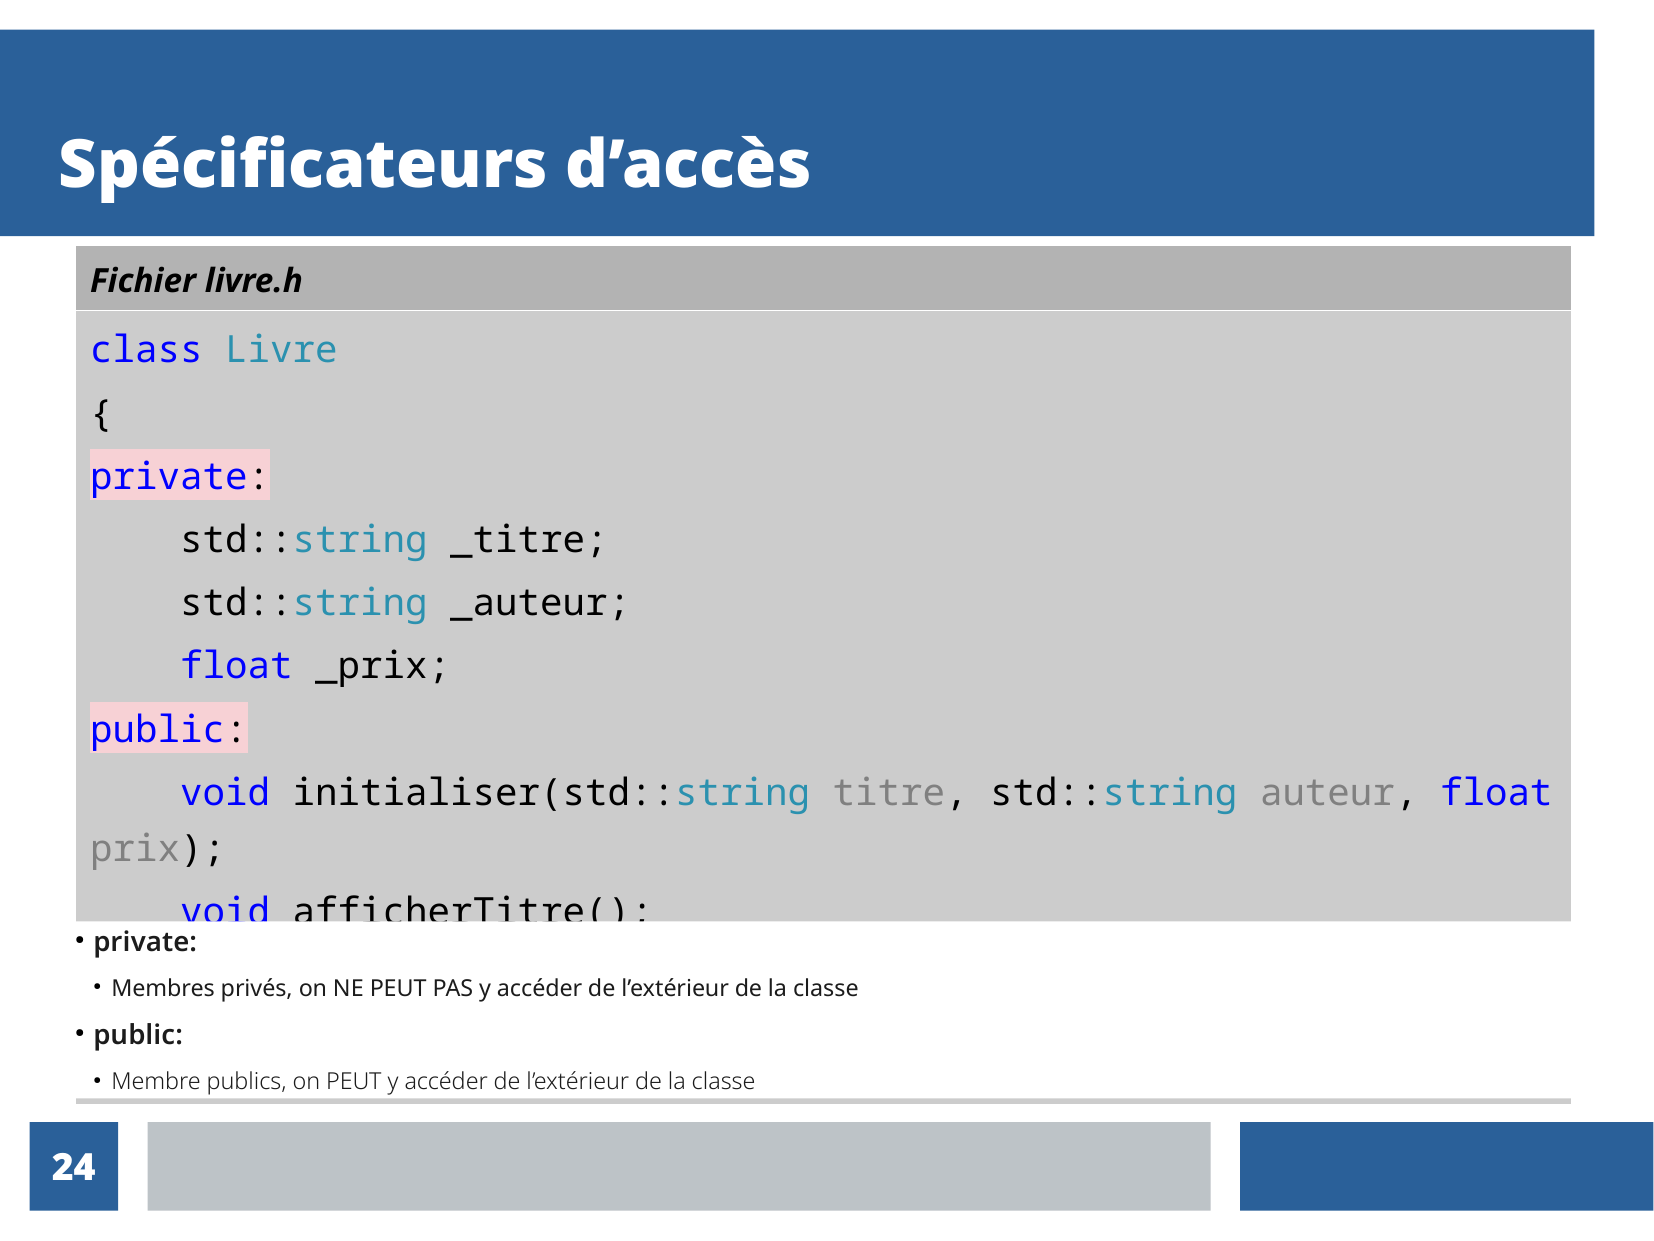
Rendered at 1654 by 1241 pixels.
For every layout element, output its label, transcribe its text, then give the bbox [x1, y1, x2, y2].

list private: Membres privés, on NE PEUT PAS y accéder de l’extérieur de la classe public: Membre publics, on PEUT y accéder de l’extérieur de la classe [75, 921, 1571, 1099]
table_cell class Livre { private: std::string _titre; std::string _auteur; float _prix; public: void initialiser(std::string titre, std::string auteur, float prix); void afficherTitre(); void afficherPrix(); }; [76, 311, 1571, 921]
title Spécificateurs d’accès [59, 59, 1595, 207]
table_header Fichier livre.h [76, 246, 1571, 310]
table_cell class Livre { private: std::string _titre; std::string _auteur; float _prix; public: void initialiser(std::string titre, std::string auteur, float prix); void afficherTitre(); void afficherPrix(); }; [76, 1099, 1571, 1104]
